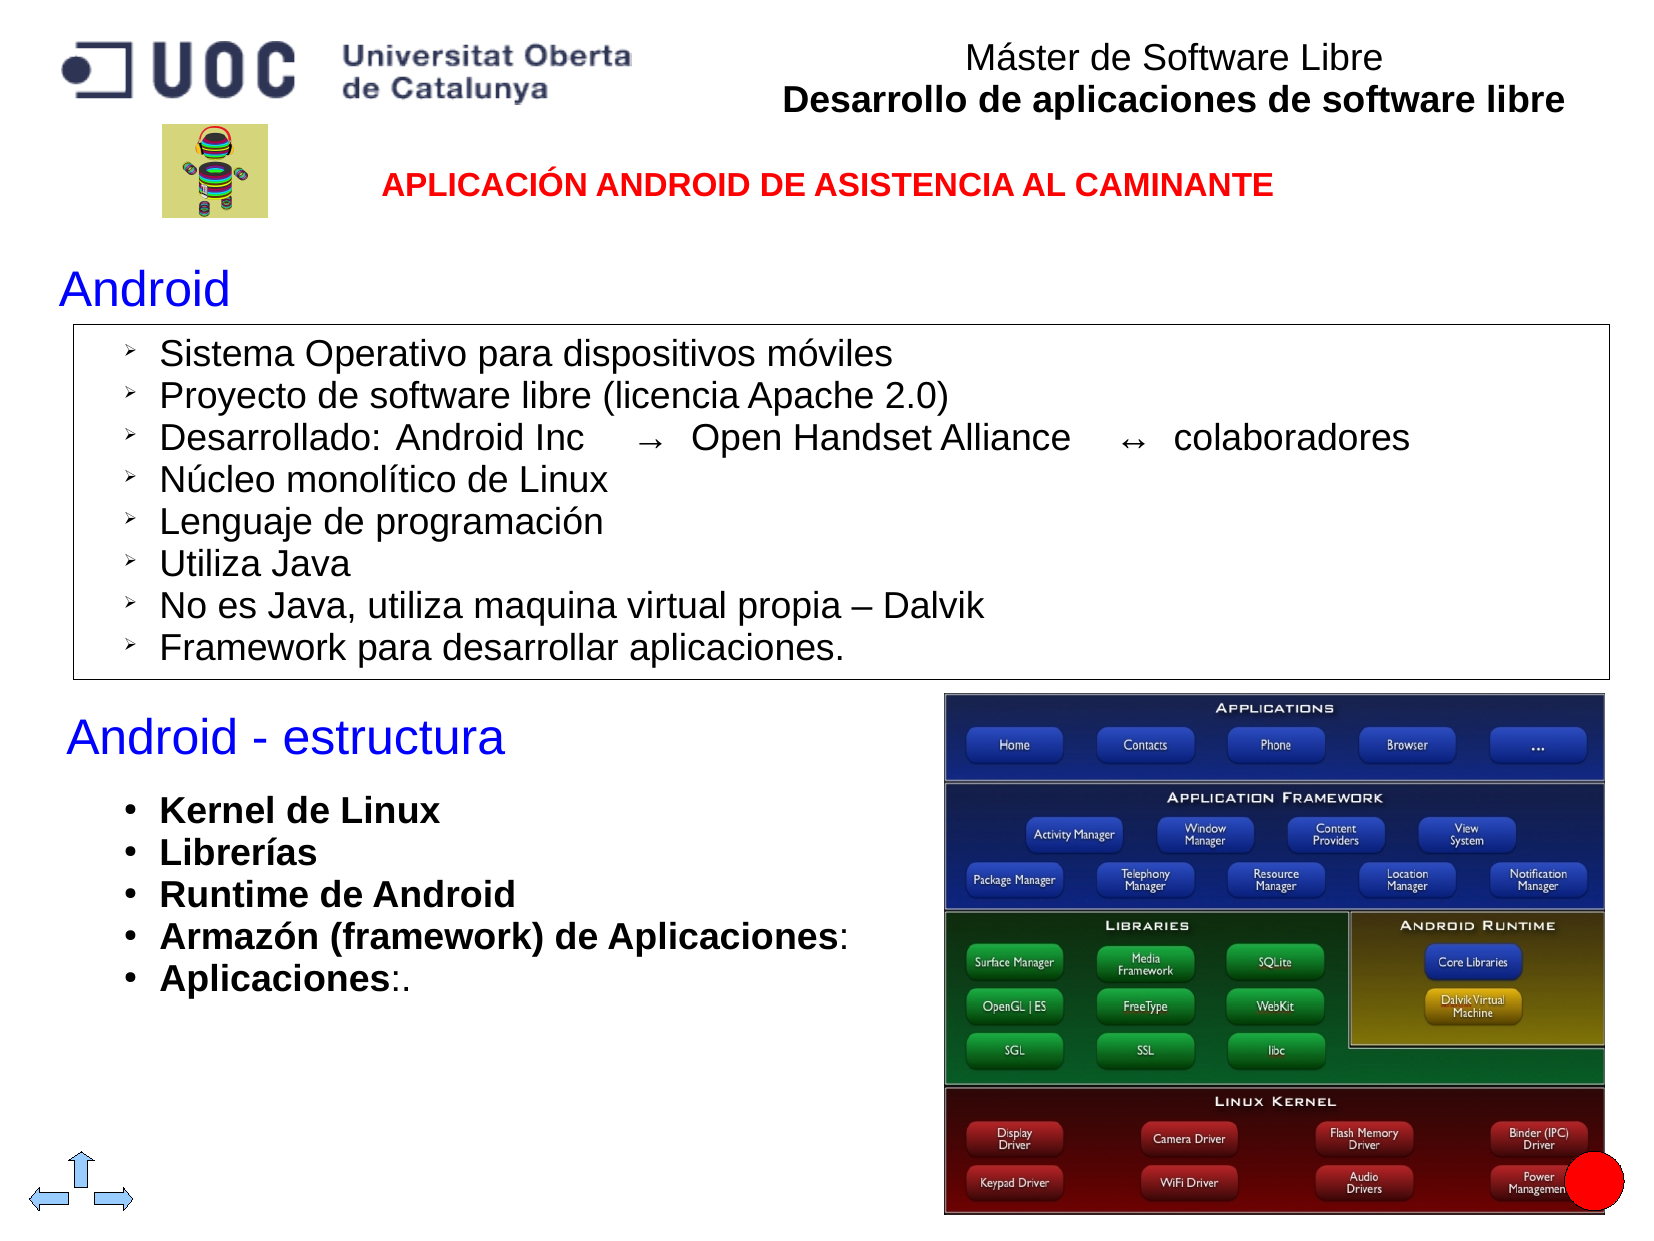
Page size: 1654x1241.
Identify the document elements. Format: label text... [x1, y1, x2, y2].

picture [61, 41, 632, 105]
picture [162, 124, 268, 218]
list Android [59, 250, 602, 327]
text_box APLICACIÓN ANDROID DE ASISTENCIA AL CAMINANTE [105, 149, 1552, 222]
text_box [94, 1187, 133, 1211]
list Android - estructura [66, 699, 610, 775]
picture [944, 693, 1605, 1215]
text_box Sistema Operativo para dispositivos móviles Proyecto de software libre (licencia Apache 2.0) Desarrollado: Android Inc → Open Handset Alliance ↔ colaboradores Núcleo monolítico de Linux Lenguaje de programación Utiliza Java No es Java, utiliza maquina virtual propia – Dalvik Framework para desarrollar aplicaciones. [73, 324, 1610, 680]
text_box Kernel de Linux Librerías Runtime de Android Armazón (framework) de Aplicaciones: Aplicaciones:. [73, 782, 891, 1014]
text_box [1564, 1151, 1625, 1211]
text_box [29, 1187, 69, 1211]
text_box Máster de Software Libre Desarrollo de aplicaciones de software libre [754, 29, 1595, 130]
text_box [68, 1151, 95, 1188]
